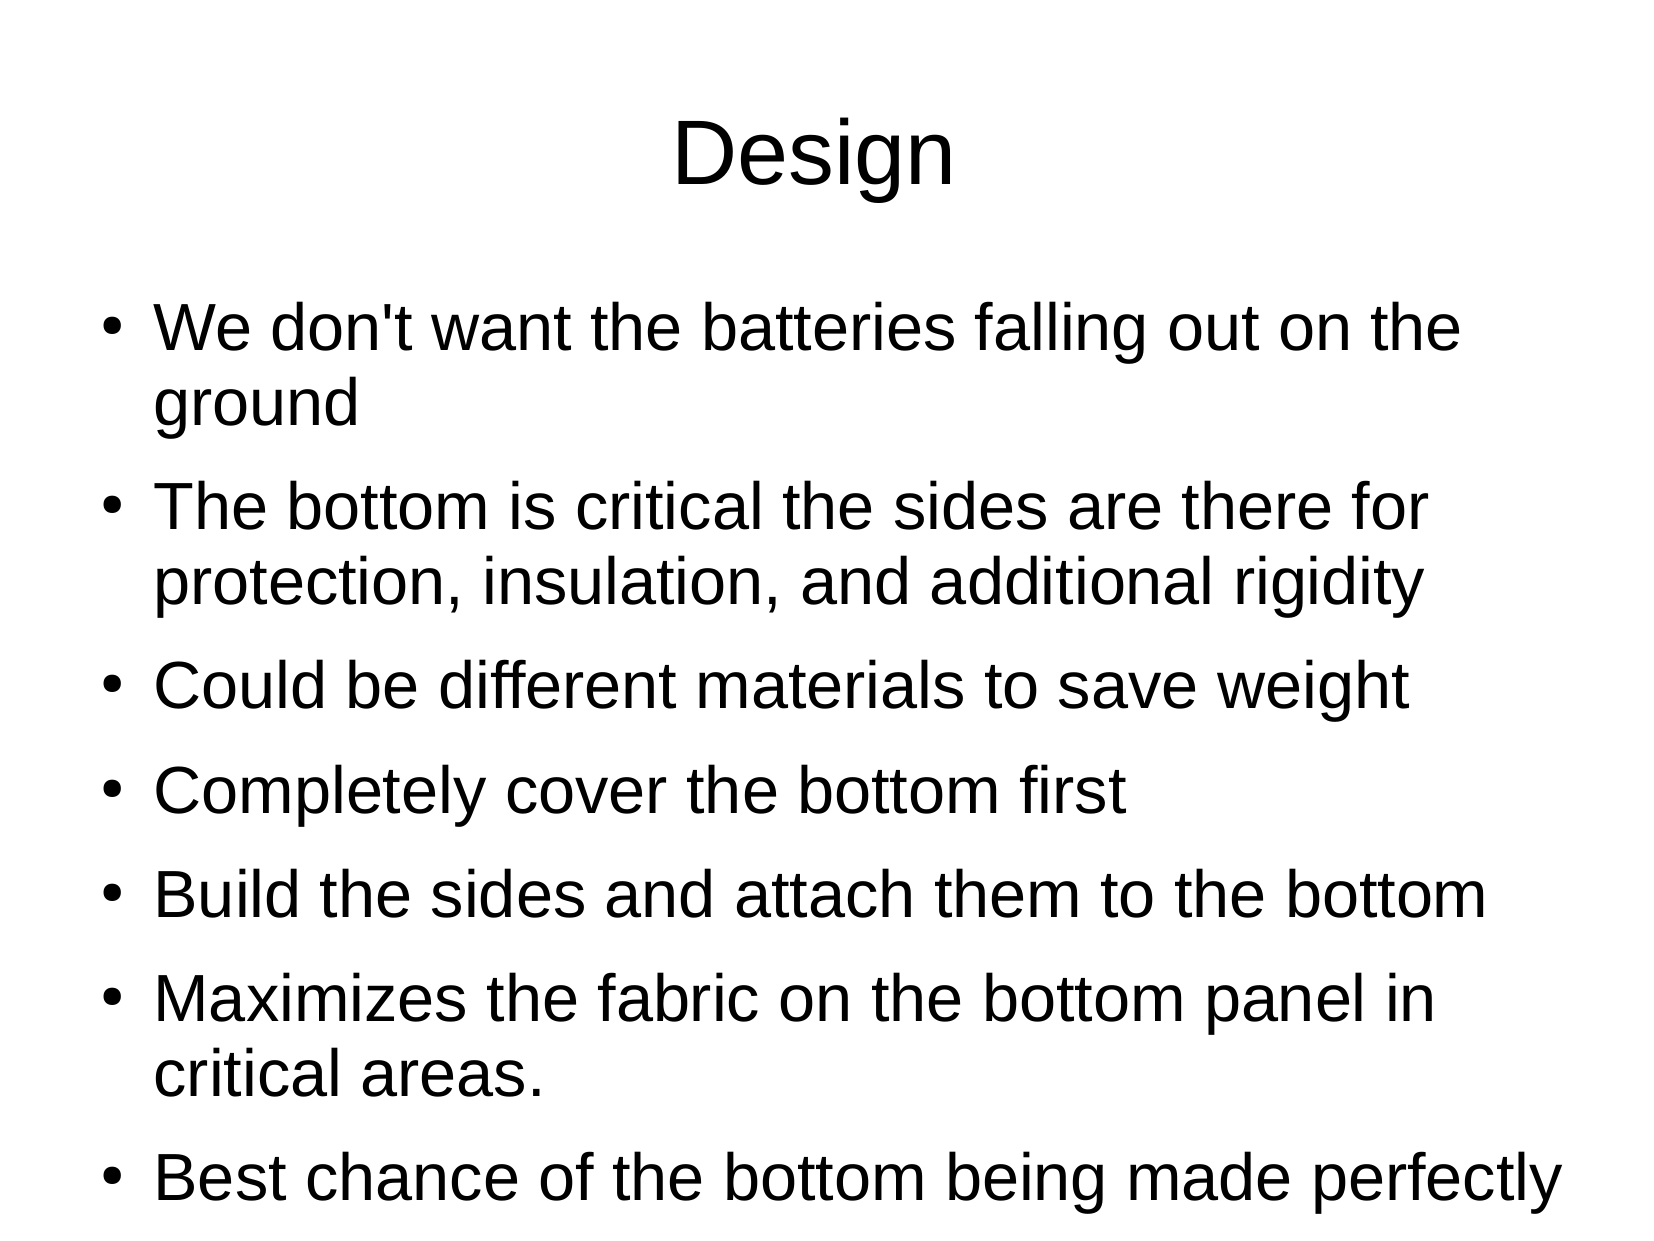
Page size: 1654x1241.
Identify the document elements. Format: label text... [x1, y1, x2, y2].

title Design [82, 56, 1571, 250]
list We don't want the batteries falling out on the ground The bottom is critical the sides are there for protection, insulation, and additional rigidity Could be different materials to save weight Completely cover the bottom first Build the sides and attach them to the bottom Maximizes the fabric on the bottom panel in critical areas. Best chance of the bottom being made perfectly [82, 290, 1571, 1210]
